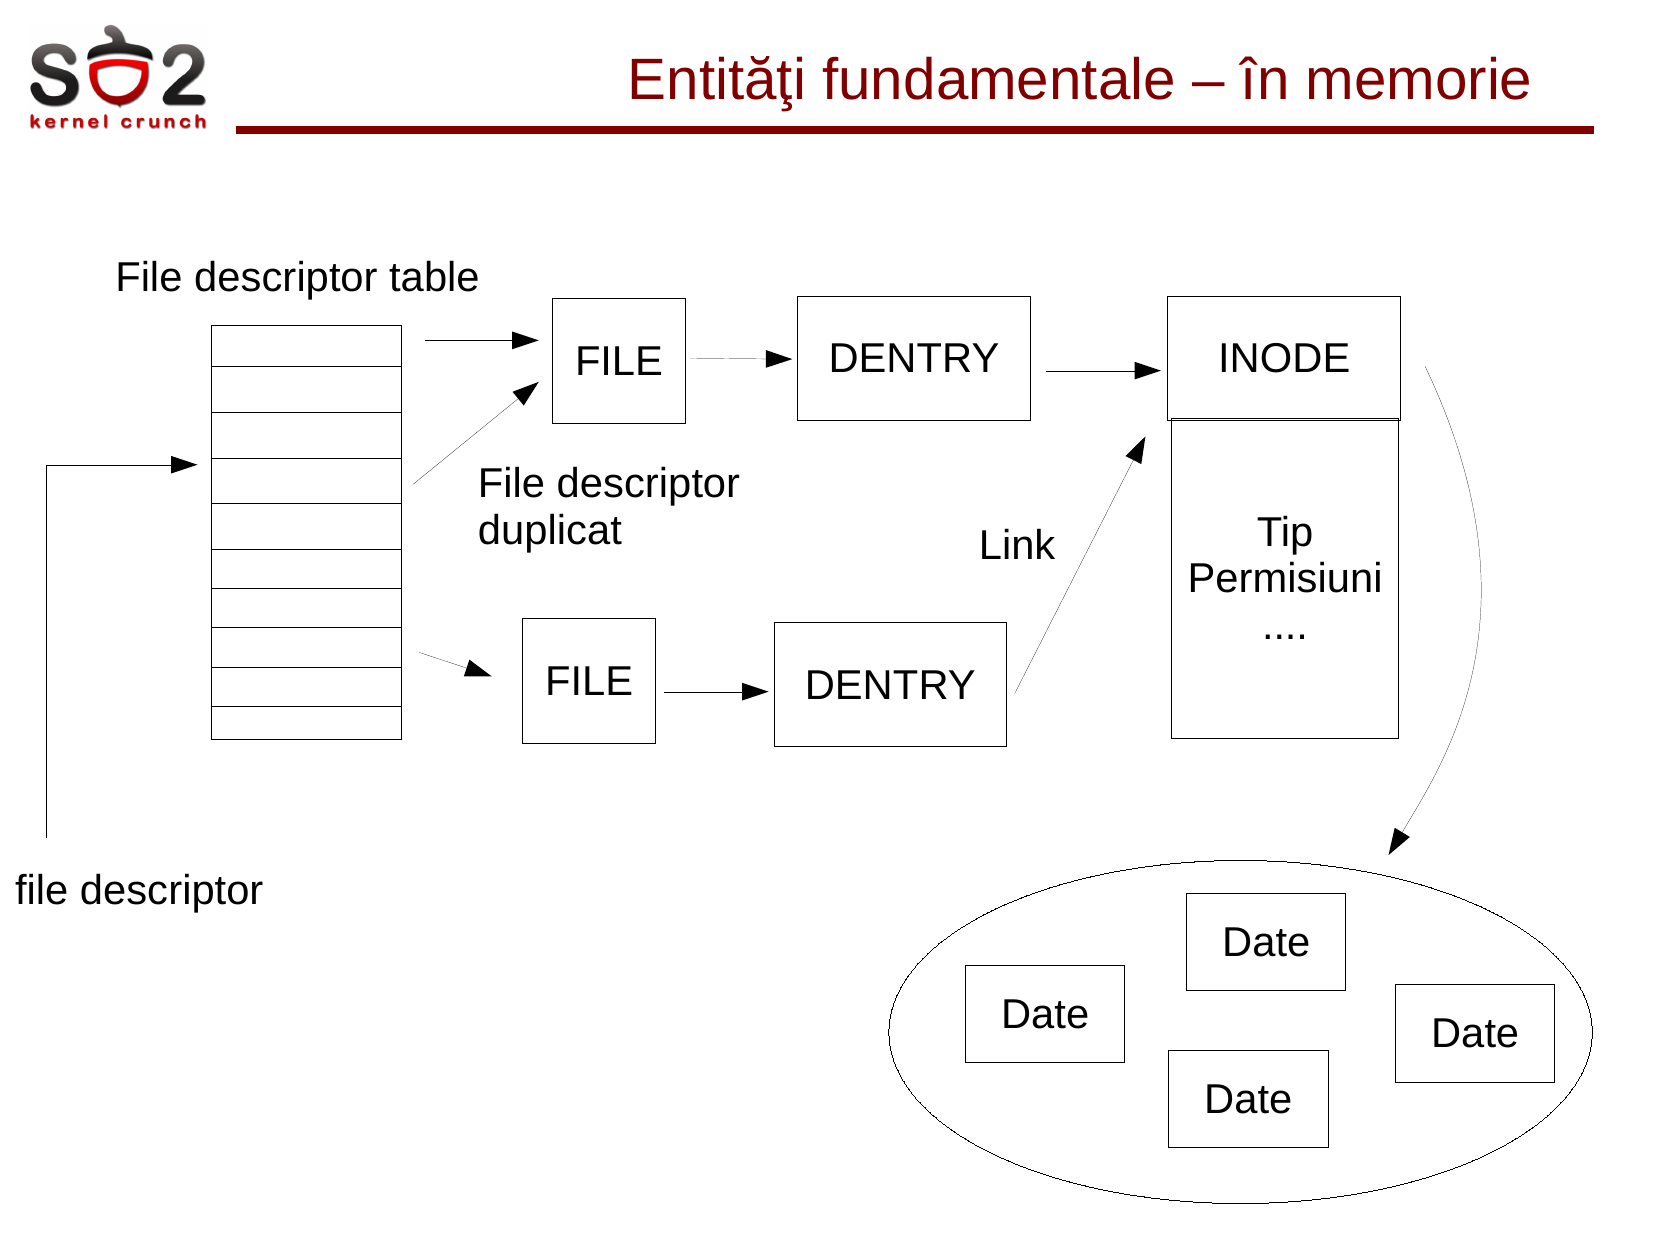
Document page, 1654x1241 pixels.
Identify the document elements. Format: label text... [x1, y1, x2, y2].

text_box DENTRY [774, 622, 1007, 747]
text_box Tip Permisiuni .... [1171, 418, 1399, 739]
title Entităţi fundamentale – în memorie [121, 11, 1534, 148]
text_box File descriptor duplicat [463, 452, 811, 593]
text_box Date [1186, 893, 1346, 991]
text_box File descriptor table [100, 246, 572, 325]
text_box file descriptor [0, 859, 331, 938]
text_box FILE [522, 618, 656, 744]
picture [29, 23, 121, 130]
text_box Date [1168, 1050, 1329, 1148]
text_box Link [963, 514, 1087, 593]
text_box Date [1395, 984, 1555, 1083]
text_box INODE [1167, 296, 1401, 421]
text_box Date [965, 965, 1125, 1063]
text_box DENTRY [797, 296, 1031, 421]
text_box FILE [552, 298, 686, 424]
